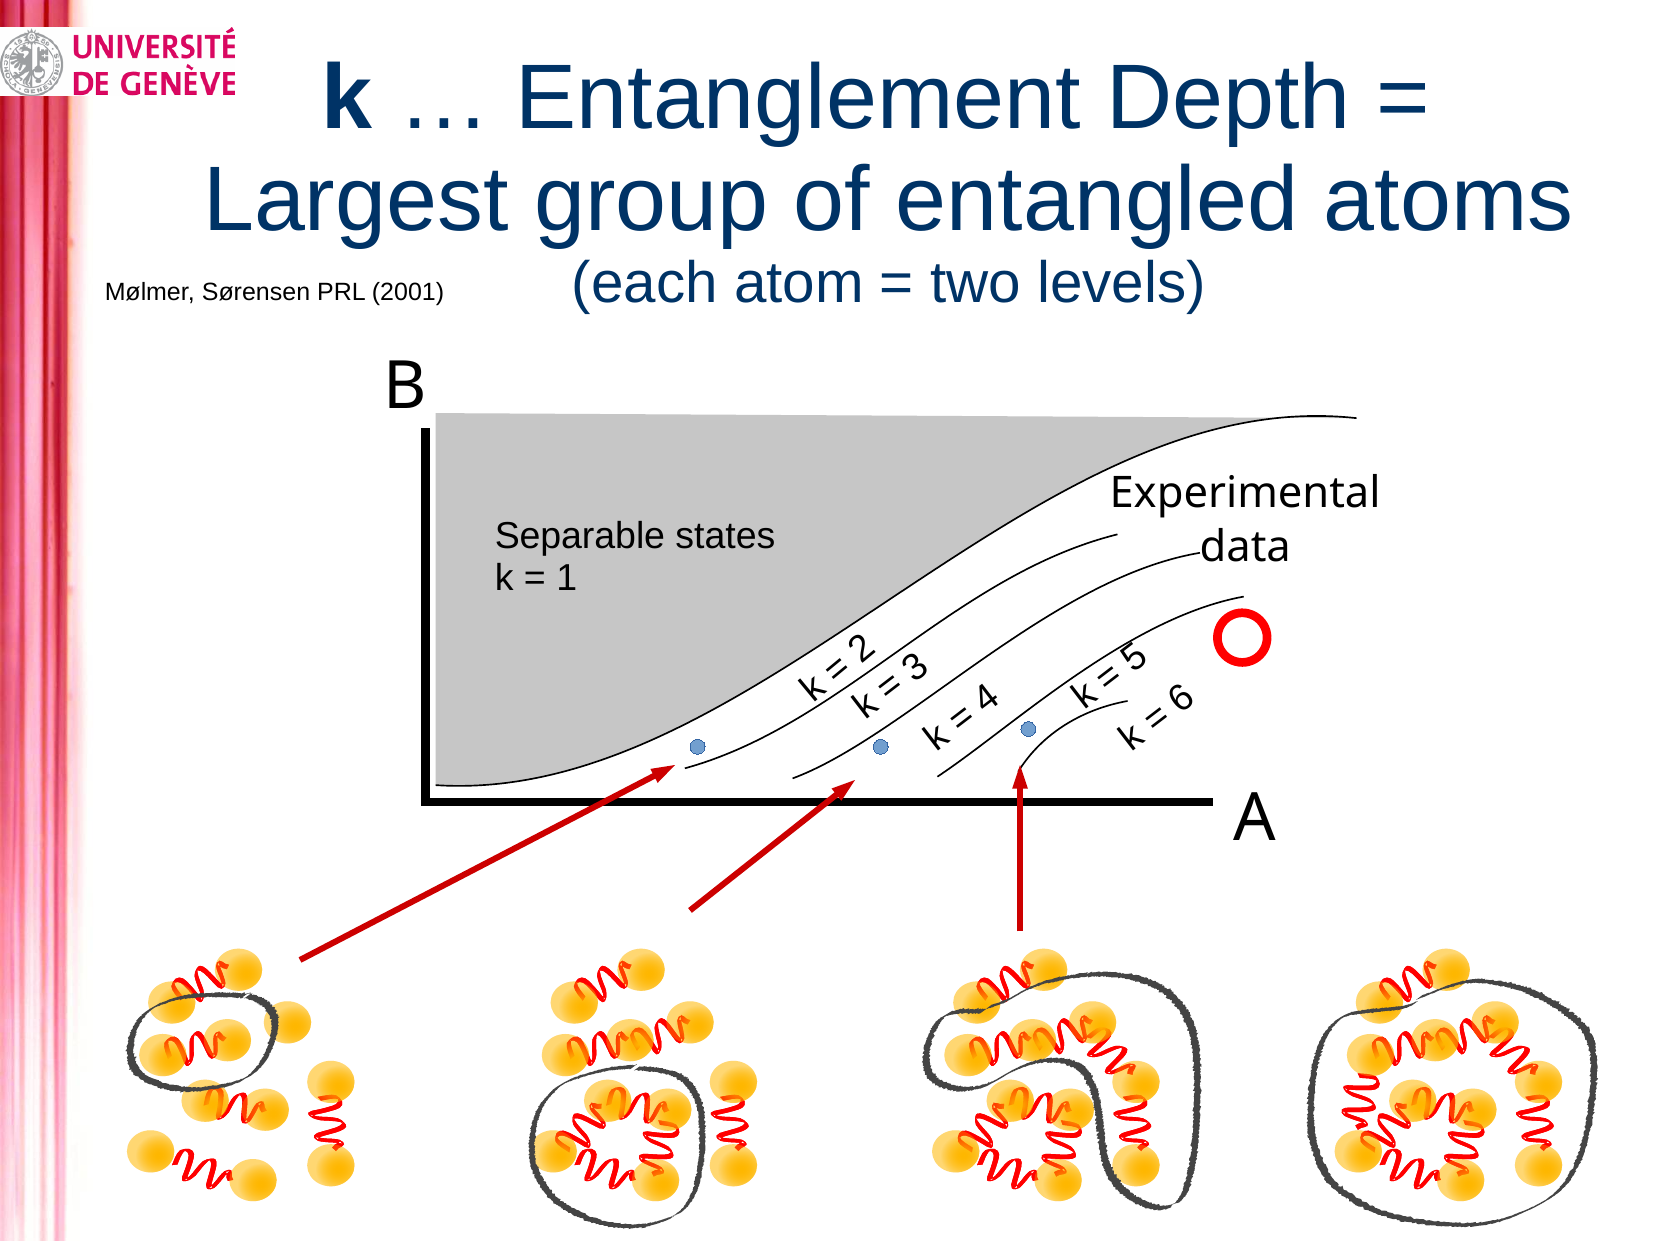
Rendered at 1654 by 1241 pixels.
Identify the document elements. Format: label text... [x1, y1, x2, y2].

text_box Mølmer, Sørensen PRL (2001) [90, 270, 526, 314]
text_box k = 2 [775, 609, 893, 726]
text_box k = 3 [828, 628, 953, 742]
text_box k = 5 [1047, 618, 1172, 733]
text_box k = 6 [1094, 660, 1219, 774]
text_box k … Entanglement Depth = Largest group of entangled atoms (each atom = two levels) [188, 45, 1591, 120]
picture [0, 0, 1654, 1241]
text_box k = 4 [900, 660, 1024, 774]
